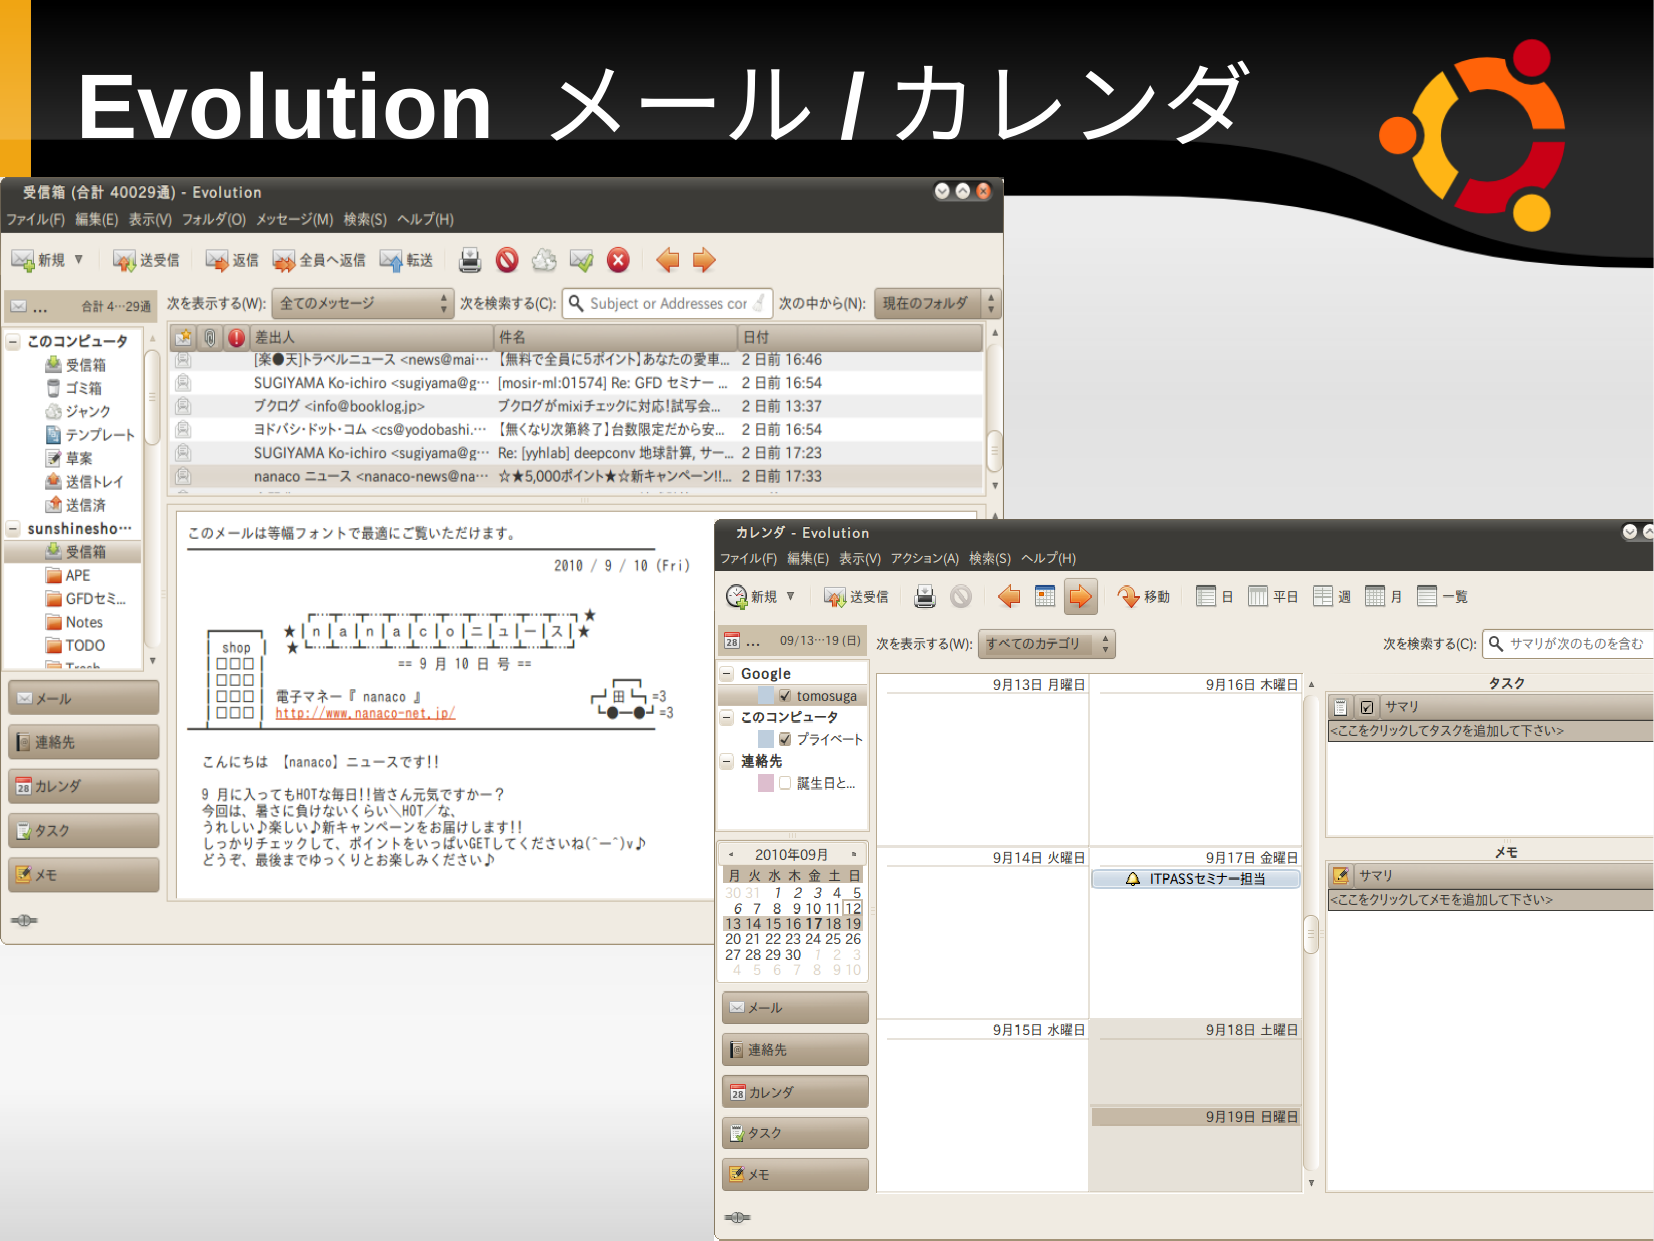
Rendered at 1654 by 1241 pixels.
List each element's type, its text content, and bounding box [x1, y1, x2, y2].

picture [0, 0, 1654, 1241]
title Evolution メール/カレンダ [76, 7, 1565, 200]
